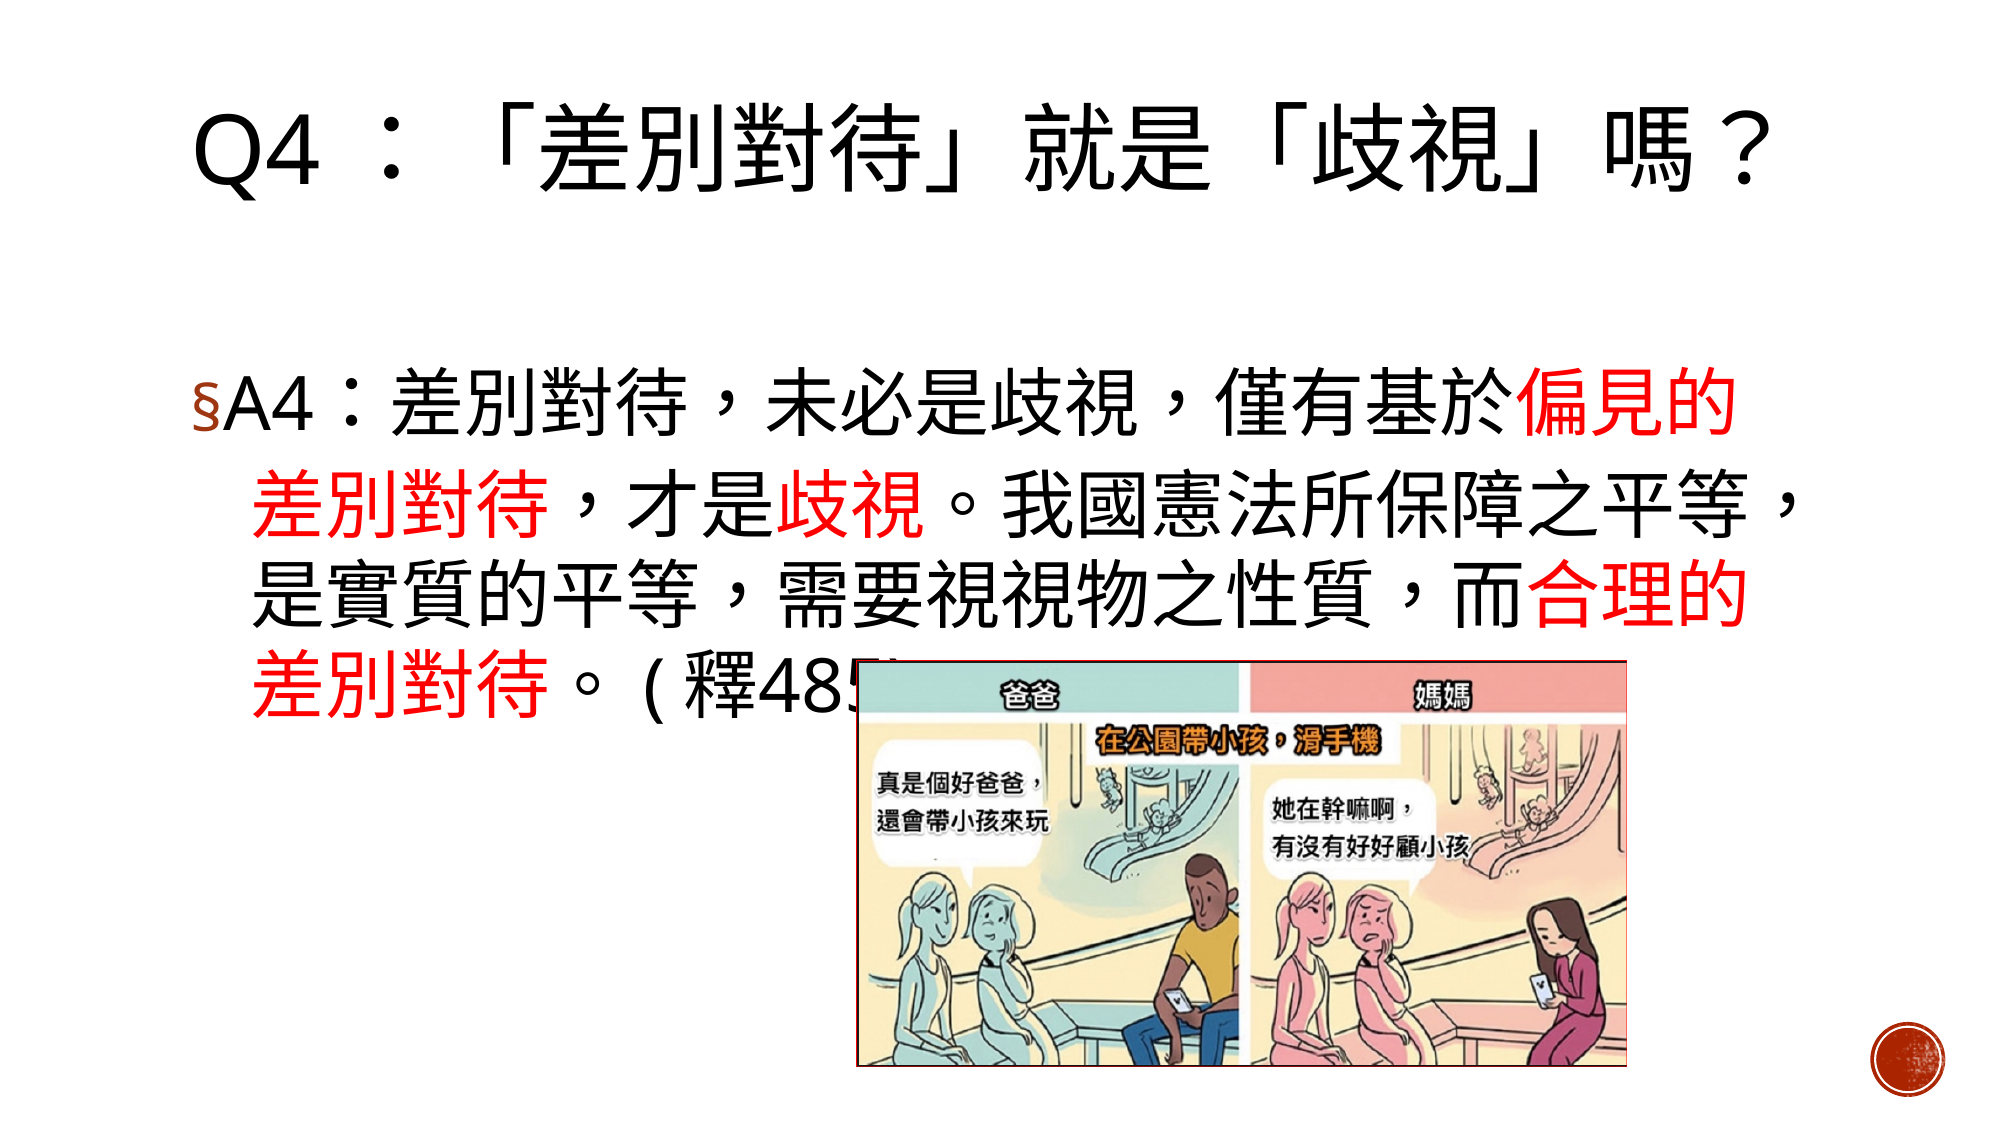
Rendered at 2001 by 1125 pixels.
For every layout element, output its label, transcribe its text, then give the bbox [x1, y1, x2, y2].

picture [856, 660, 1627, 1067]
title Q4：「差別對待」就是「歧視」嗎？ [175, 79, 1826, 344]
list A4：差別對待，未必是歧視，僅有基於偏見的差別對待，才是歧視。我國憲法所保障之平等，是實質的平等，需要視視物之性質，而合理的差別對待。(釋485) [175, 348, 1826, 1013]
